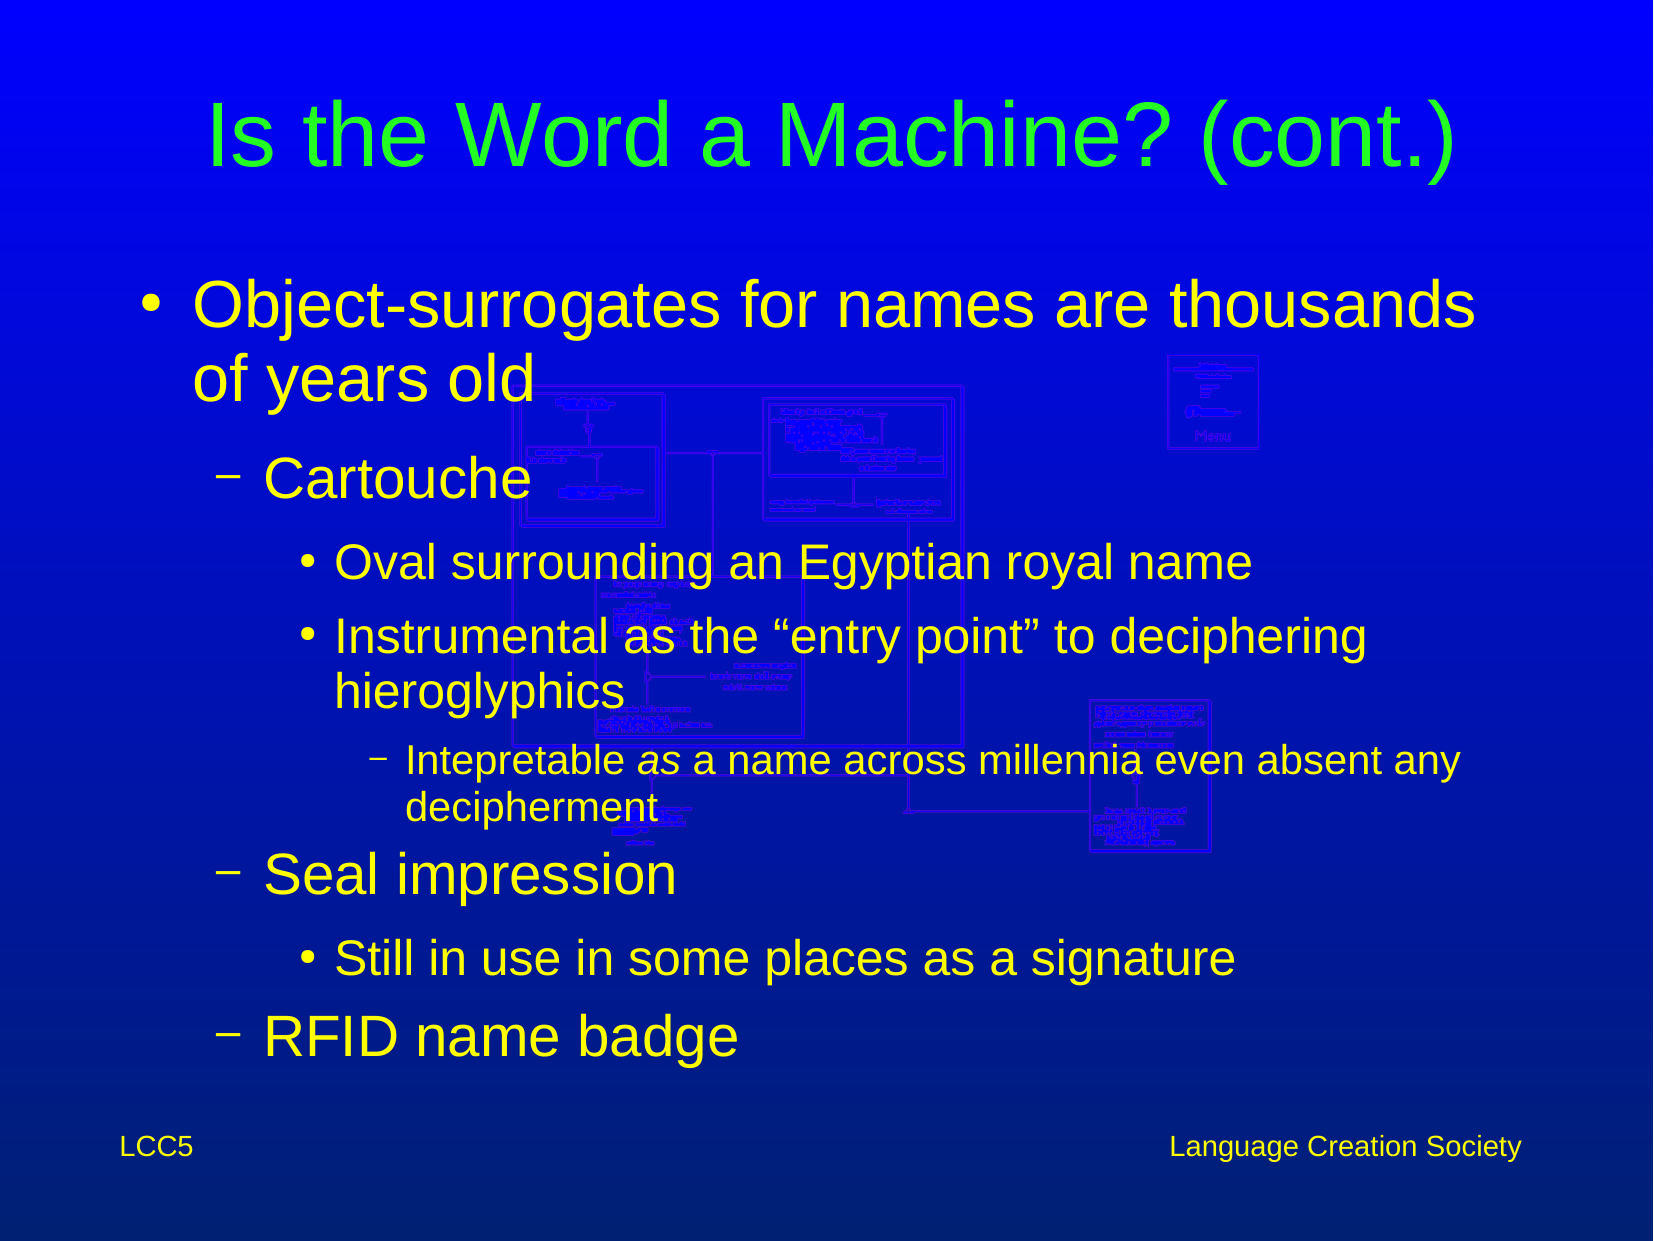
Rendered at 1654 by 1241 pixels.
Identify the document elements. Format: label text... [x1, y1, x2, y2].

list Object-surrogates for names are thousands of years old Cartouche Oval surrounding an Egyptian royal name Instrumental as the “entry point” to deciphering hieroglyphics Intepretable as a name across millennia even absent any decipherment Seal impression Still in use in some places as a signature RFID name badge [121, 266, 1534, 1121]
title Is the Word a Machine? (cont.) [126, 31, 1539, 239]
